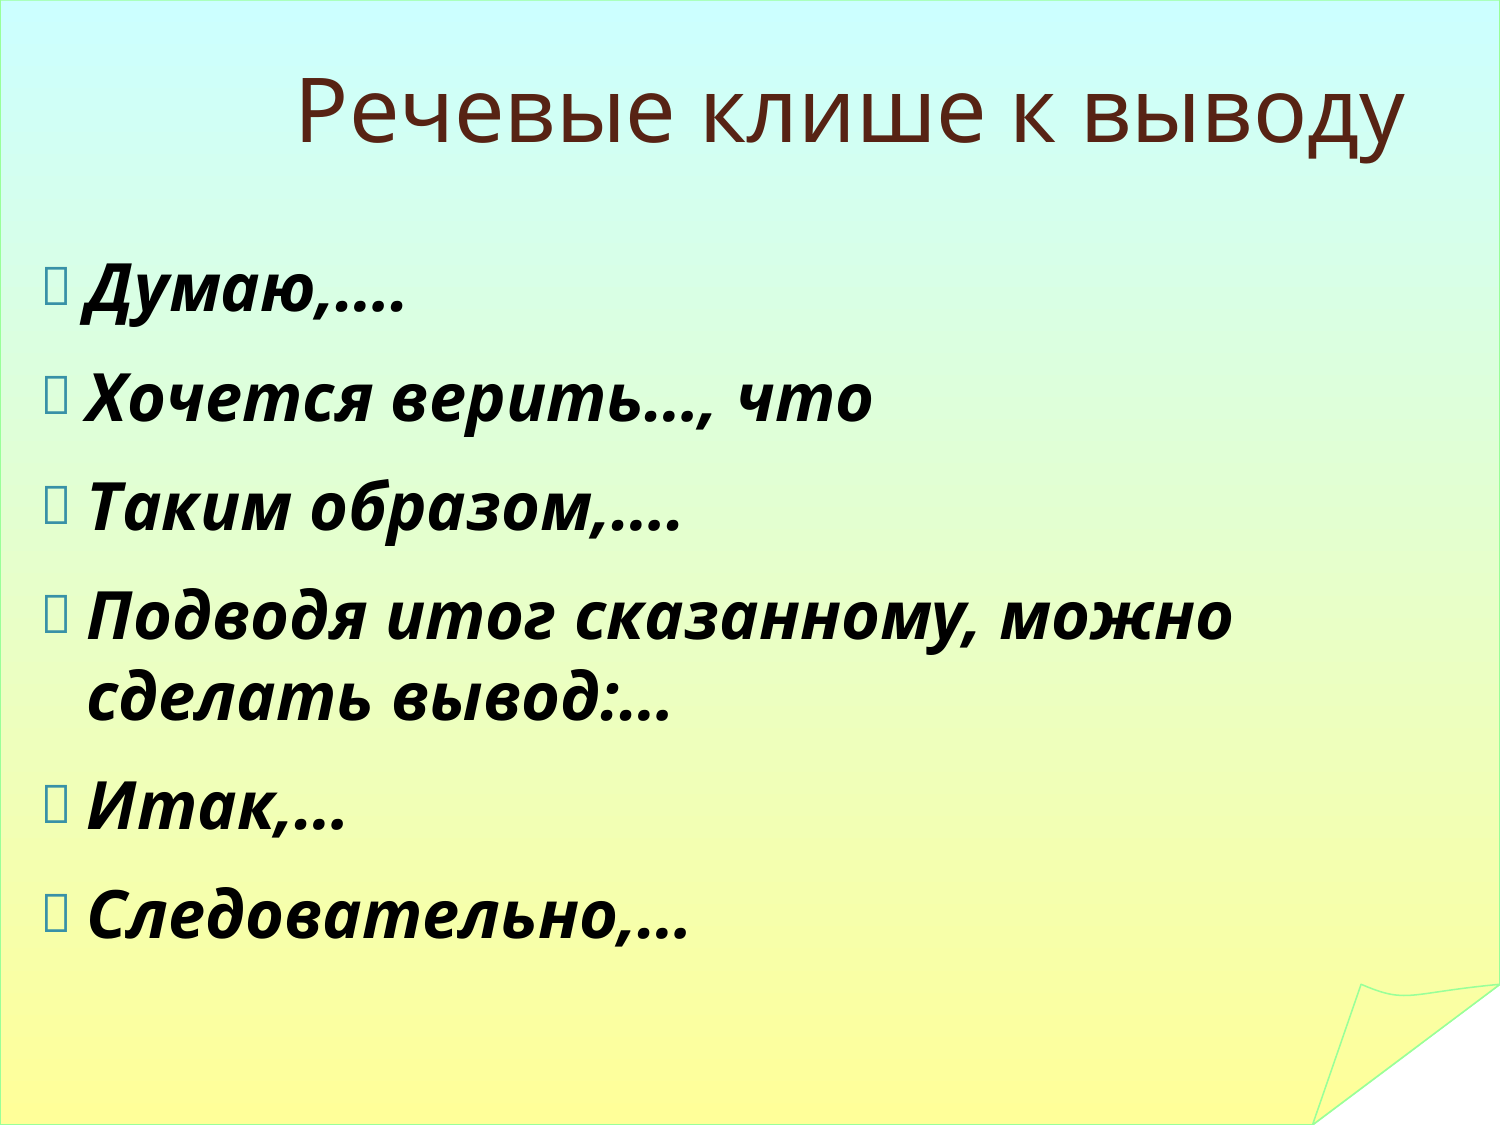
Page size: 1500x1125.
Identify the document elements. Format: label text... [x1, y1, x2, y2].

title Речевые клише к выводу [235, 45, 1466, 233]
text_box [0, 0, 1500, 1125]
list Думаю,…. Хочется верить…, что Таким образом,…. Подводя итог сказанному, можно сделать вывод:… Итак,… Следовательно,… [11, 237, 1466, 1025]
